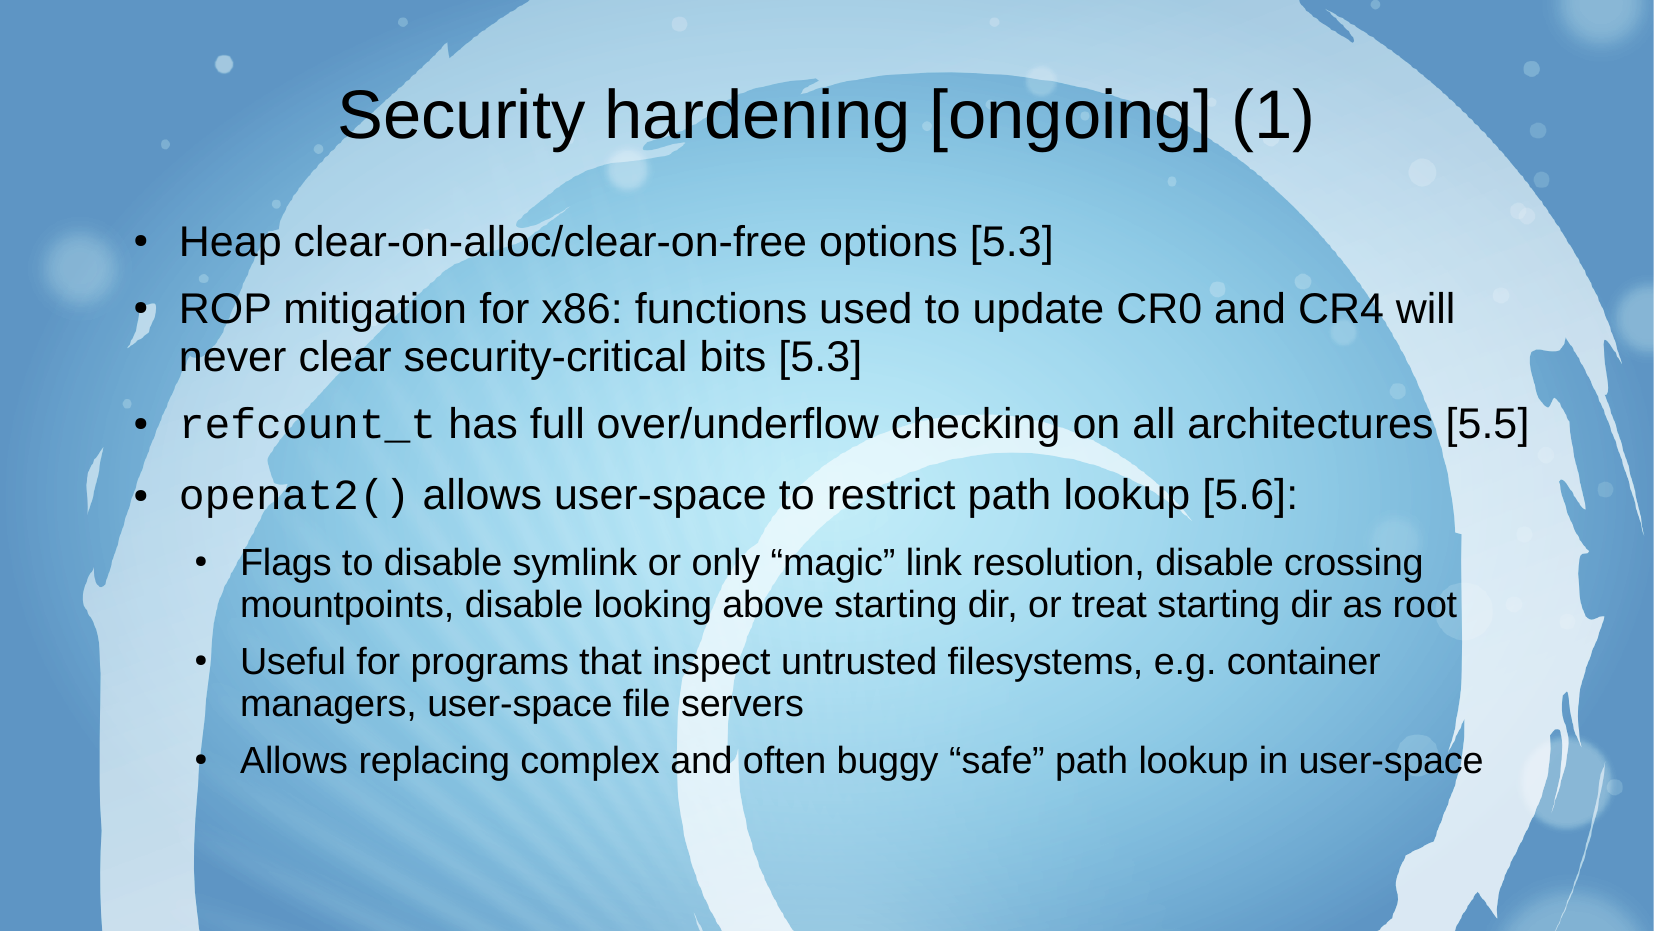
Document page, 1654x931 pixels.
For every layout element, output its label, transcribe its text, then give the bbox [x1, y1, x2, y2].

list Heap clear-on-alloc/clear-on-free options [5.3] ROP mitigation for x86: functions used to update CR0 and CR4 will never clear security-critical bits [5.3] refcount_t has full over/underflow checking on all architectures [5.5] openat2() allows user-space to restrict path lookup [5.6]: Flags to disable symlink or only “magic” link resolution, disable crossing mountpoints, disable looking above starting dir, or treat starting dir as root Useful for programs that inspect untrusted filesystems, e.g. container managers, user-space file servers Allows replacing complex and often buggy “safe” path lookup in user-space [118, 217, 1536, 832]
picture [0, 0, 1654, 931]
title Security hardening [ongoing] (1) [118, 37, 1536, 193]
